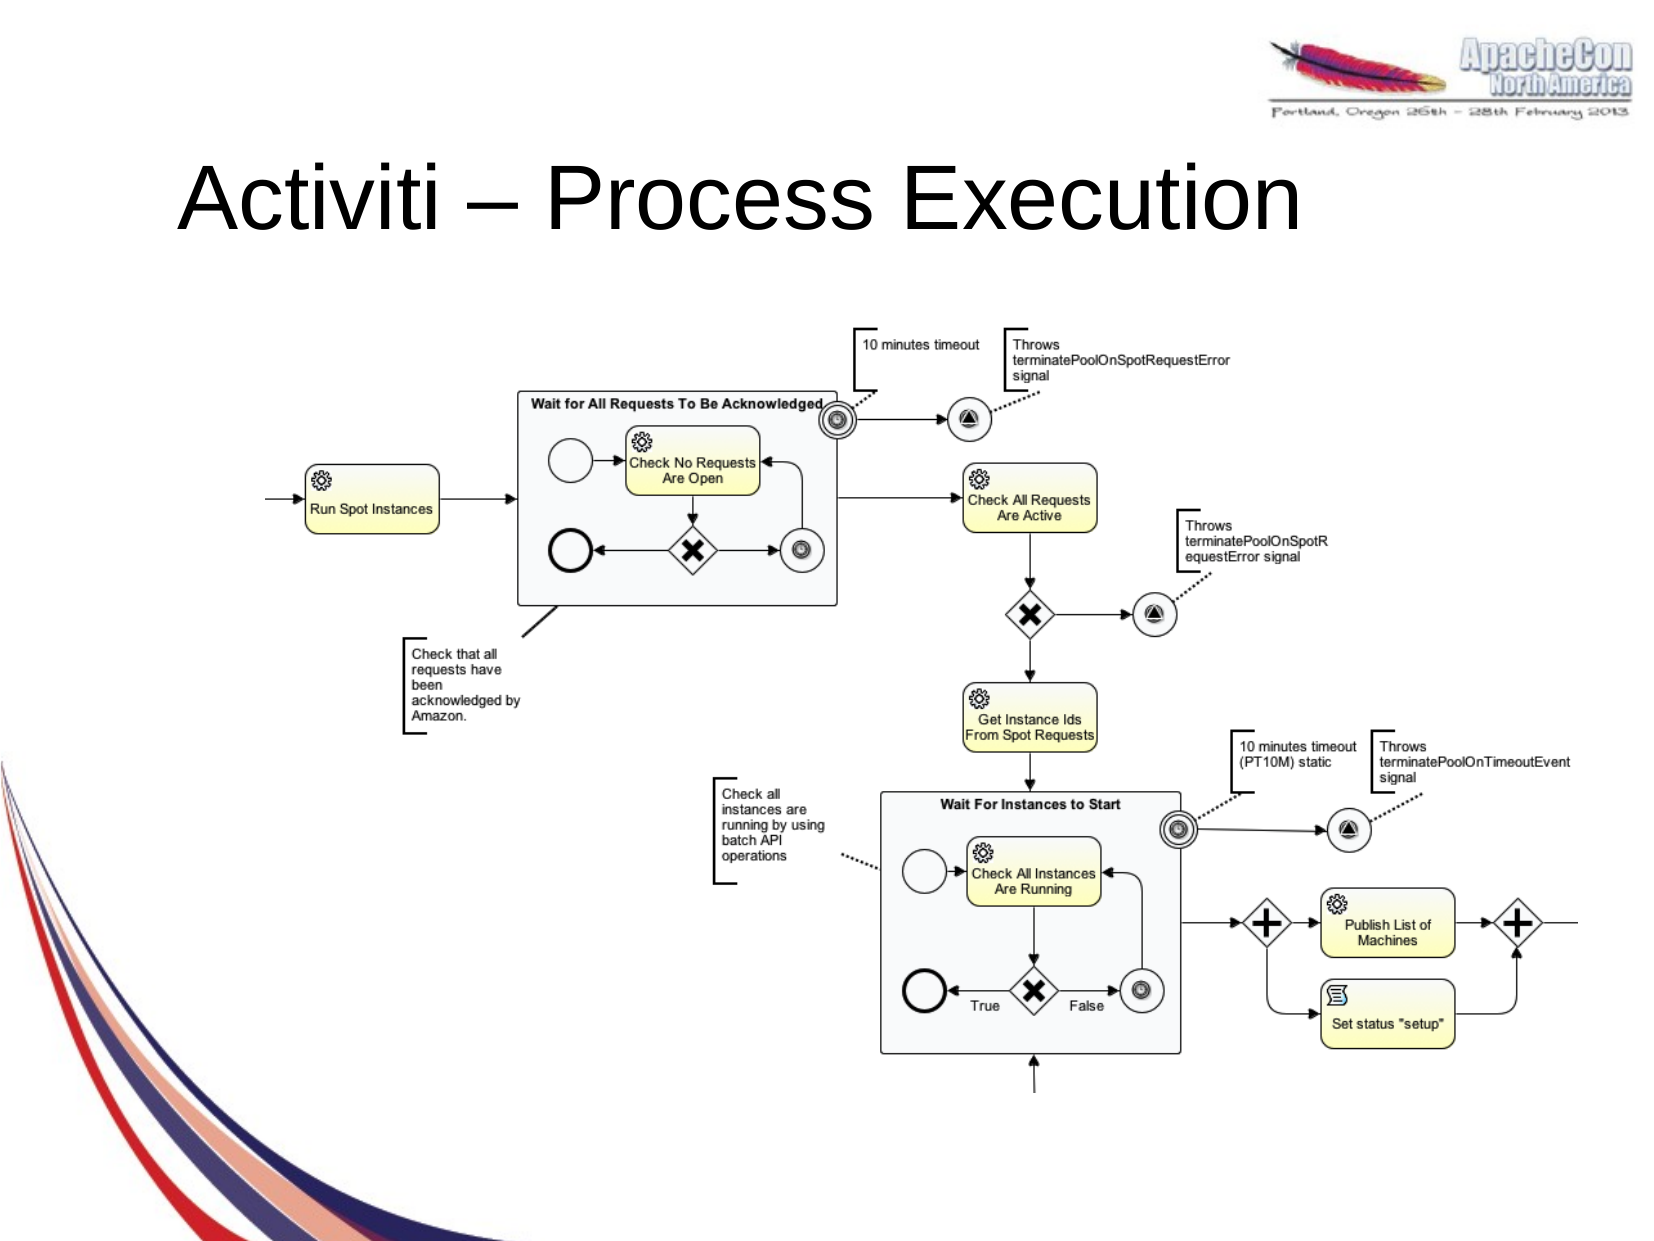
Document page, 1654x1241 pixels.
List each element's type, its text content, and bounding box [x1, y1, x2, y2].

picture [0, 0, 1654, 1241]
title Activiti – Process Execution [177, 141, 1536, 254]
